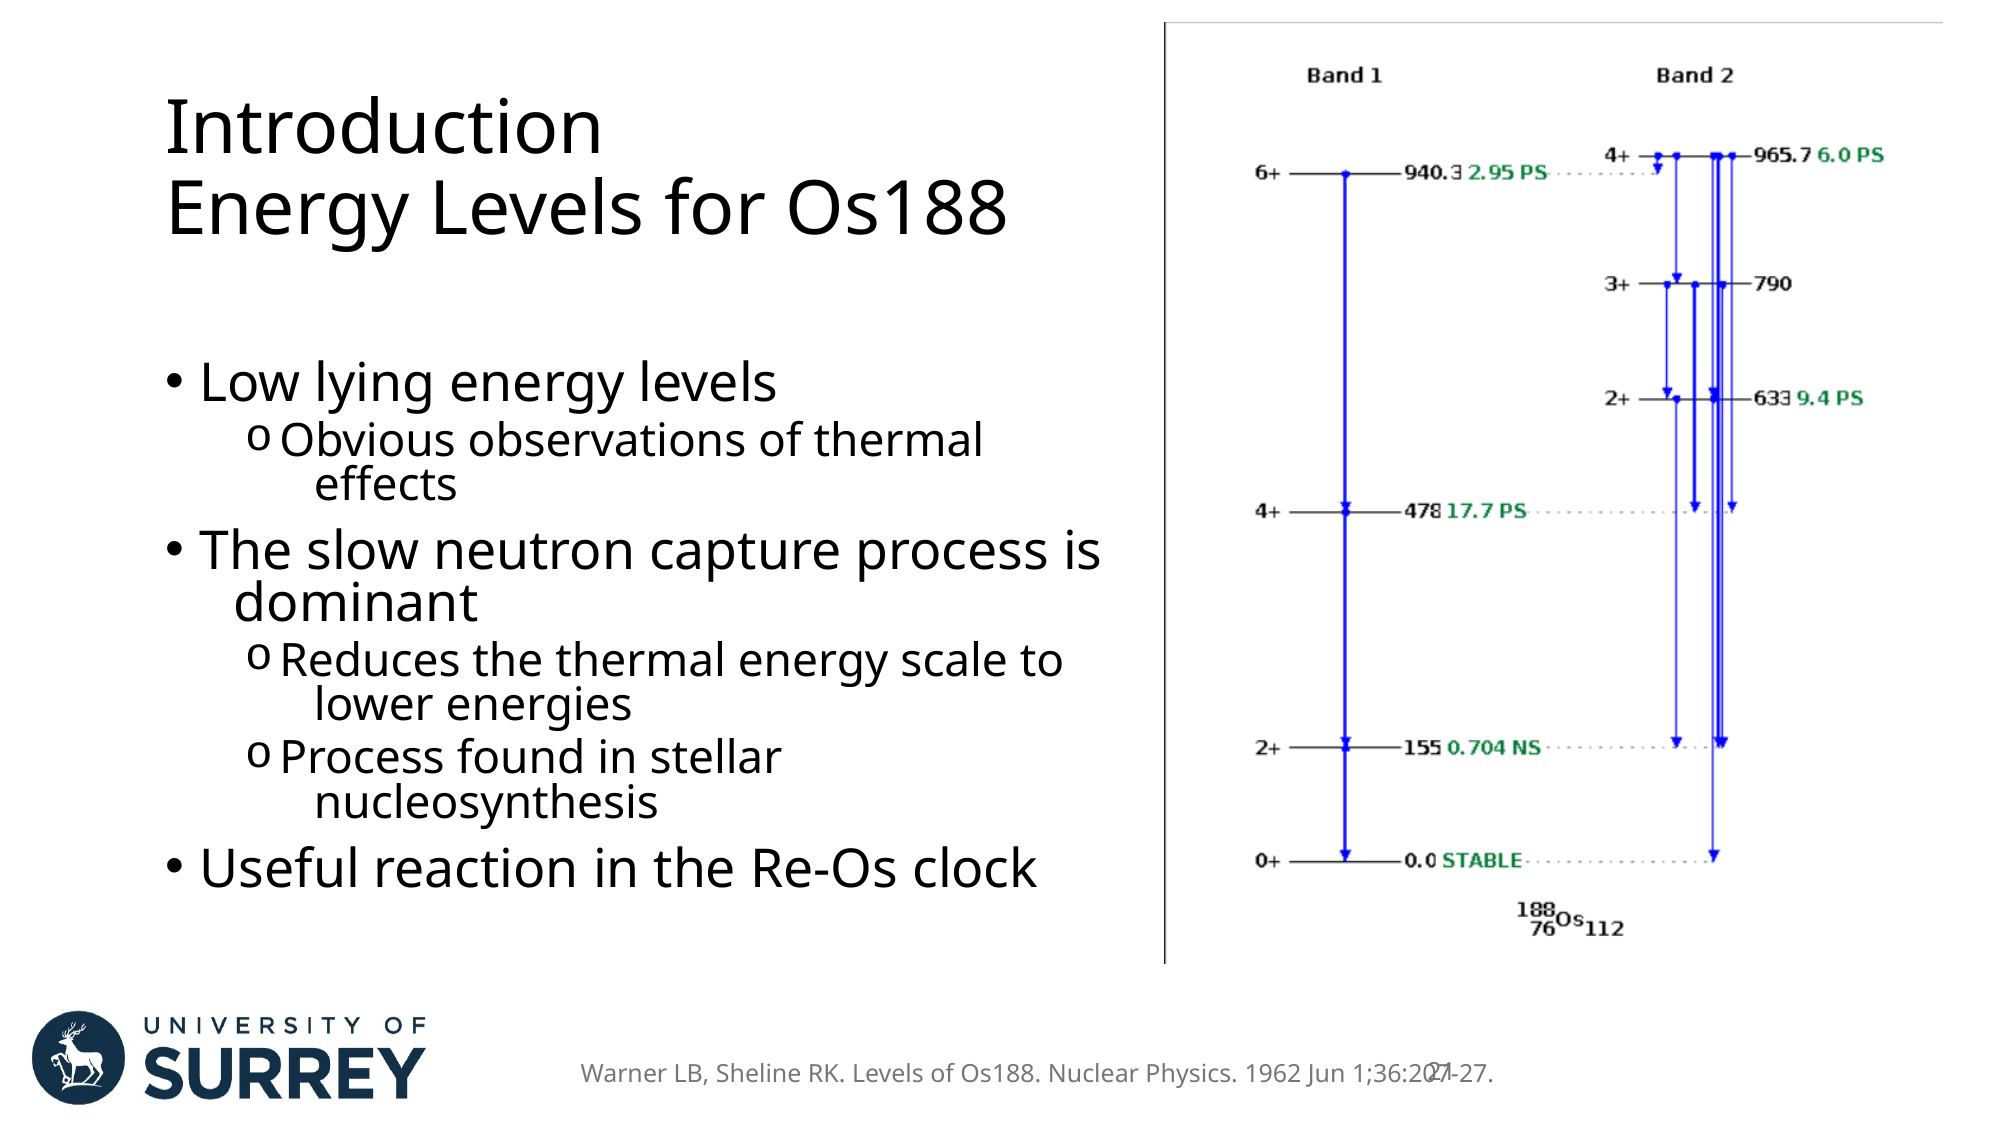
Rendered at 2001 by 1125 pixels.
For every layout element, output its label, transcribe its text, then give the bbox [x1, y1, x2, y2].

title Introduction Energy Levels for Os188 [150, 72, 1164, 268]
text_box [1412, 1042, 1863, 1103]
list Low lying energy levels Obvious observations of thermal effects The slow neutron capture process is dominant Reduces the thermal energy scale to lower energies Process found in stellar nucleosynthesis Useful reaction in the Re-Os clock [150, 353, 1152, 908]
picture [0, 993, 461, 1125]
picture [1164, 22, 1943, 964]
text_box Warner LB, Sheline RK. Levels of Os188. Nuclear Physics. 1962 Jun 1;36:207-27. [471, 1042, 1412, 1103]
